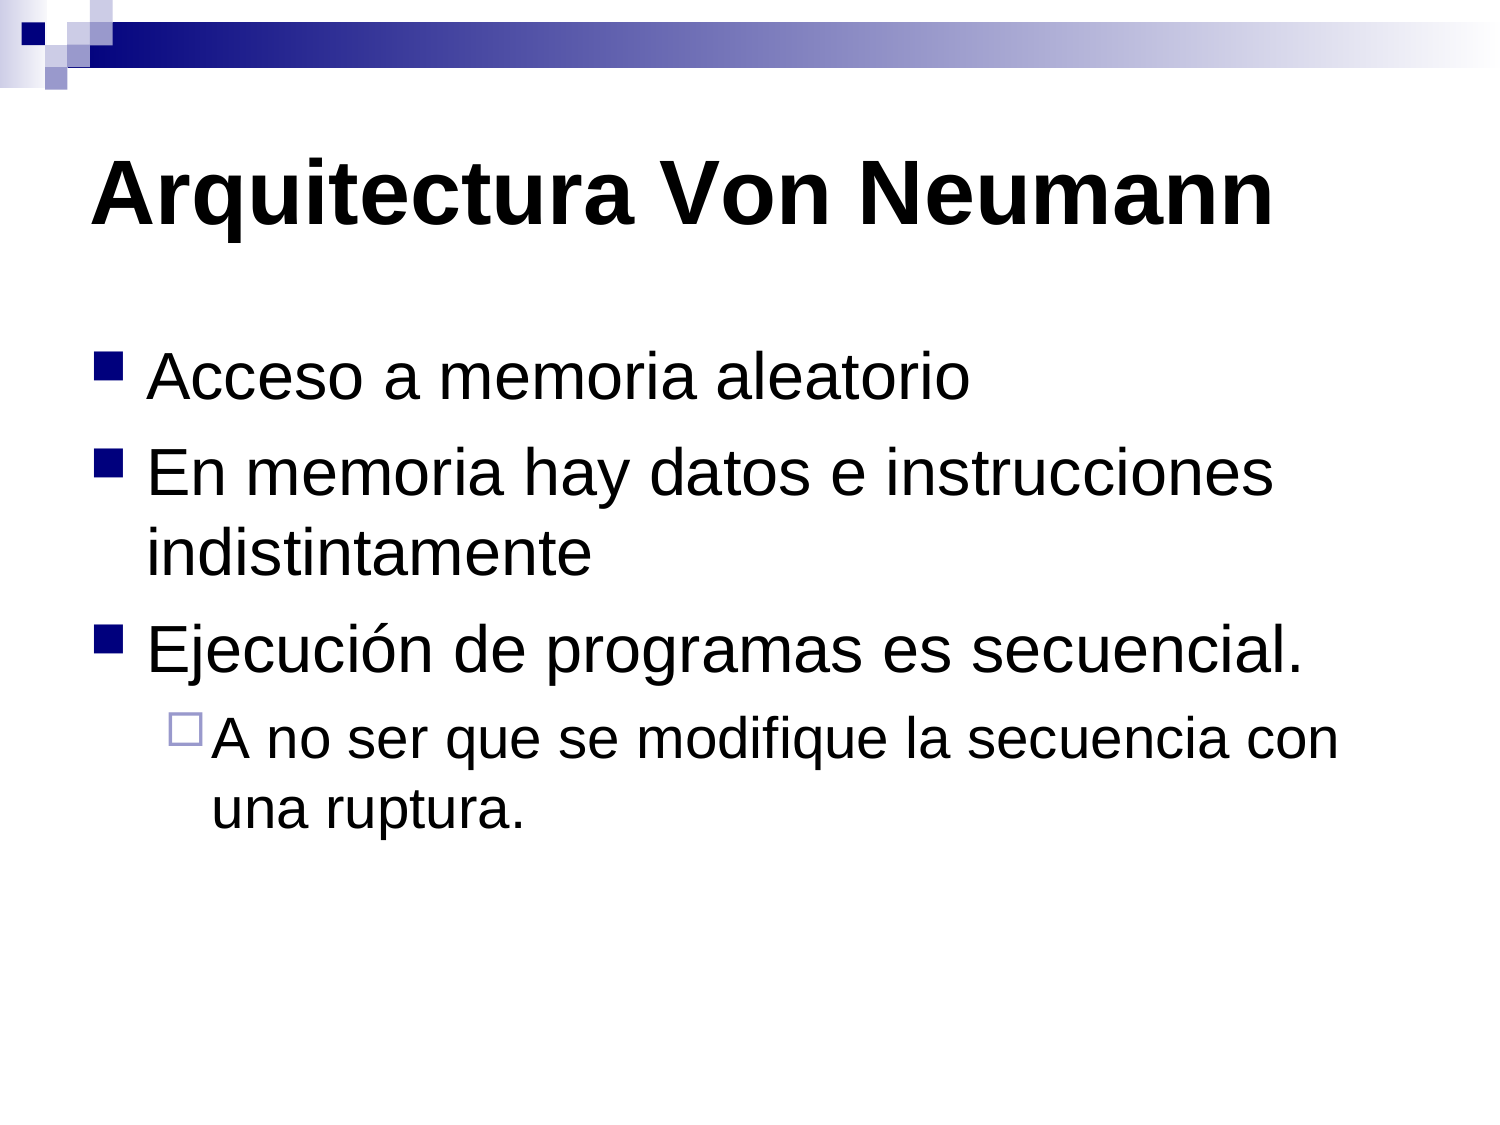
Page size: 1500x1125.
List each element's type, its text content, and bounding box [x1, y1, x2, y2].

title Arquitectura Von Neumann [75, 75, 1426, 301]
list Acceso a memoria aleatorio En memoria hay datos e instrucciones indistintamente Ejecución de programas es secuencial. A no ser que se modifique la secuencia con una ruptura. [75, 324, 1426, 963]
